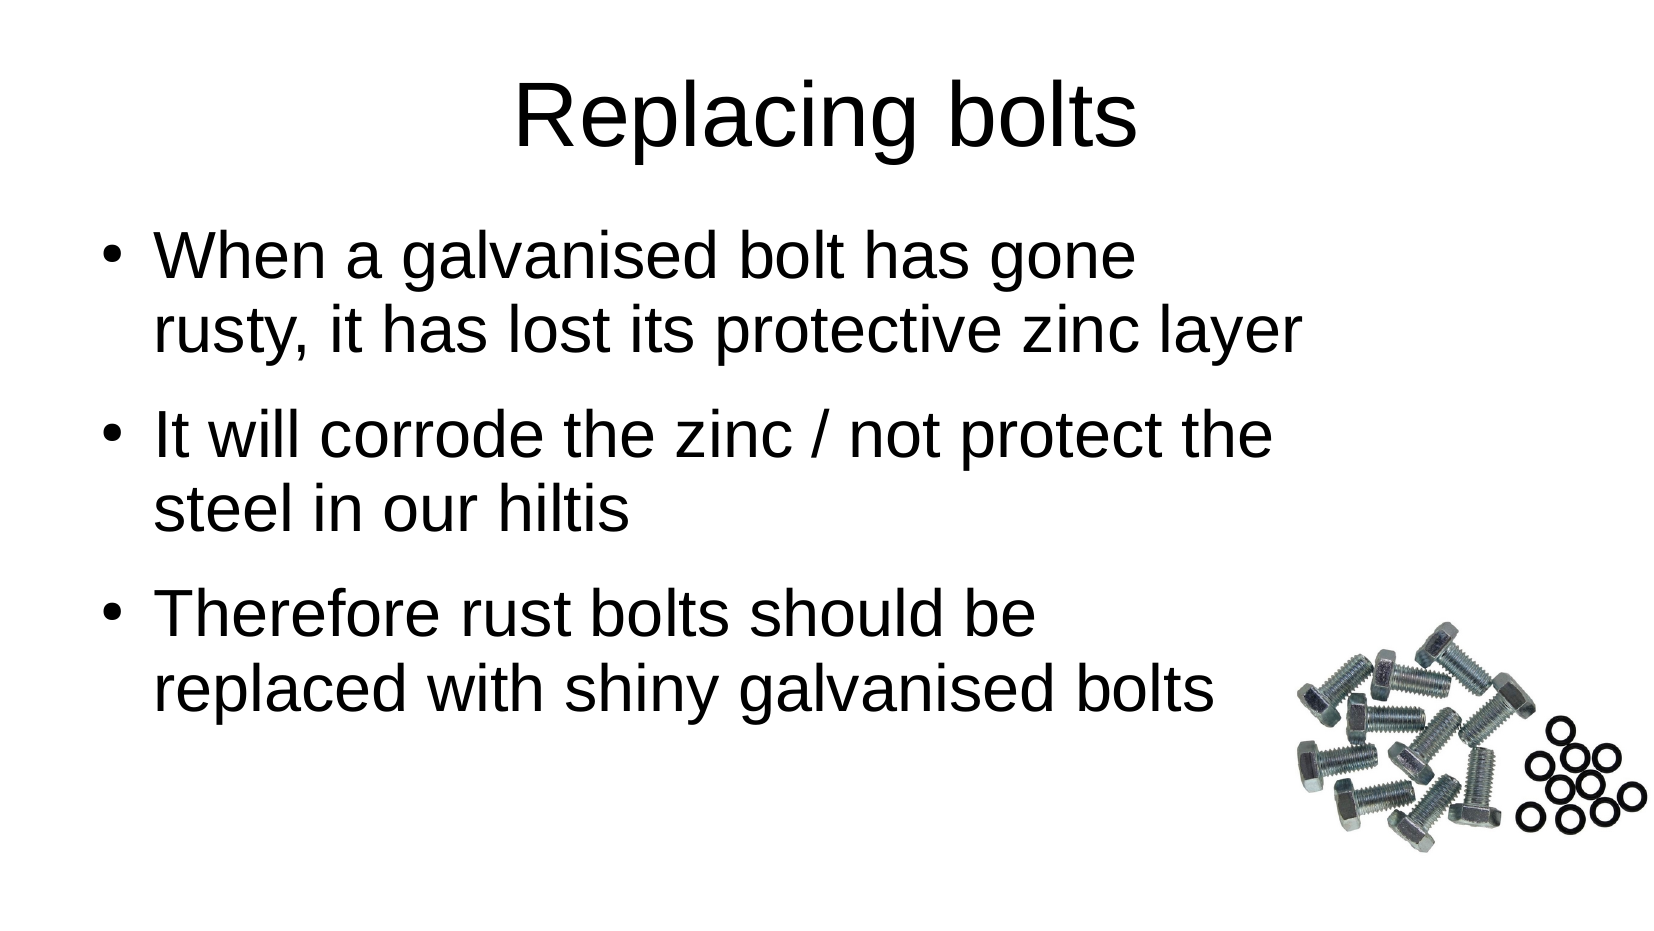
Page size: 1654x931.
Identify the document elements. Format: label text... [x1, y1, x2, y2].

title Replacing bolts [82, 37, 1571, 193]
list When a galvanised bolt has gone rusty, it has lost its protective zinc layer It will corrode the zinc / not protect the steel in our hiltis Therefore rust bolts should be replaced with shiny galvanised bolts [82, 217, 1312, 898]
picture [1290, 555, 1654, 919]
